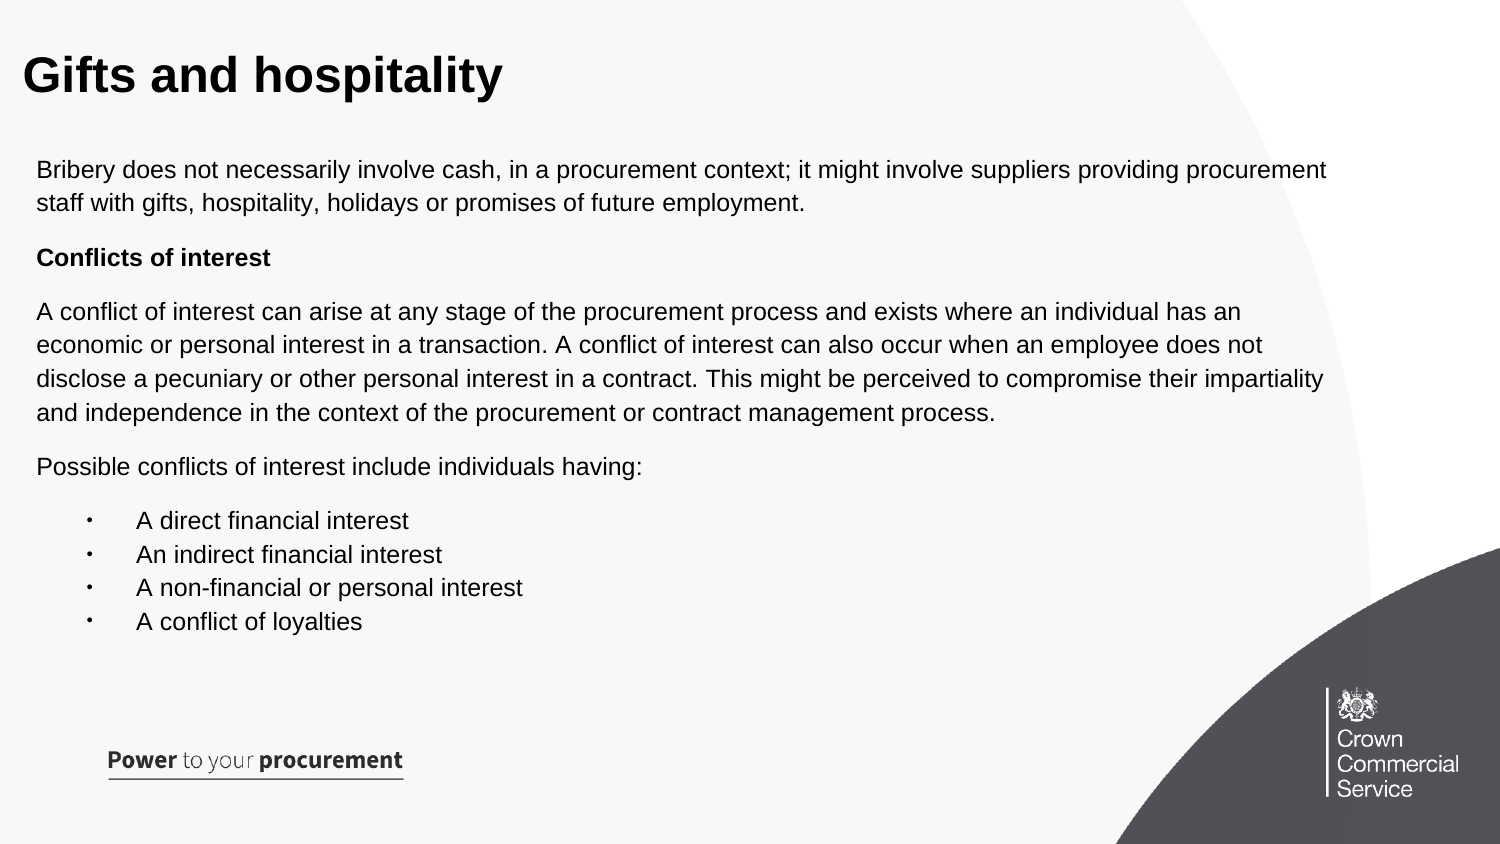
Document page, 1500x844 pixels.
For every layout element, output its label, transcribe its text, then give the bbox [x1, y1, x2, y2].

text_box Bribery does not necessarily involve cash, in a procurement context; it might involve suppliers providing procurement staff with gifts, hospitality, holidays or promises of future employment. Conflicts of interest A conflict of interest can arise at any stage of the procurement process and exists where an individual has an economic or personal interest in a transaction. A conflict of interest can also occur when an employee does not disclose a pecuniary or other personal interest in a contract. This might be perceived to compromise their impartiality and independence in the context of the procurement or contract management process. Possible conflicts of interest include individuals having: A direct financial interest An indirect financial interest A non-financial or personal interest A conflict of loyalties [36, 119, 1359, 691]
text_box Gifts and hospitality [22, 33, 1457, 138]
